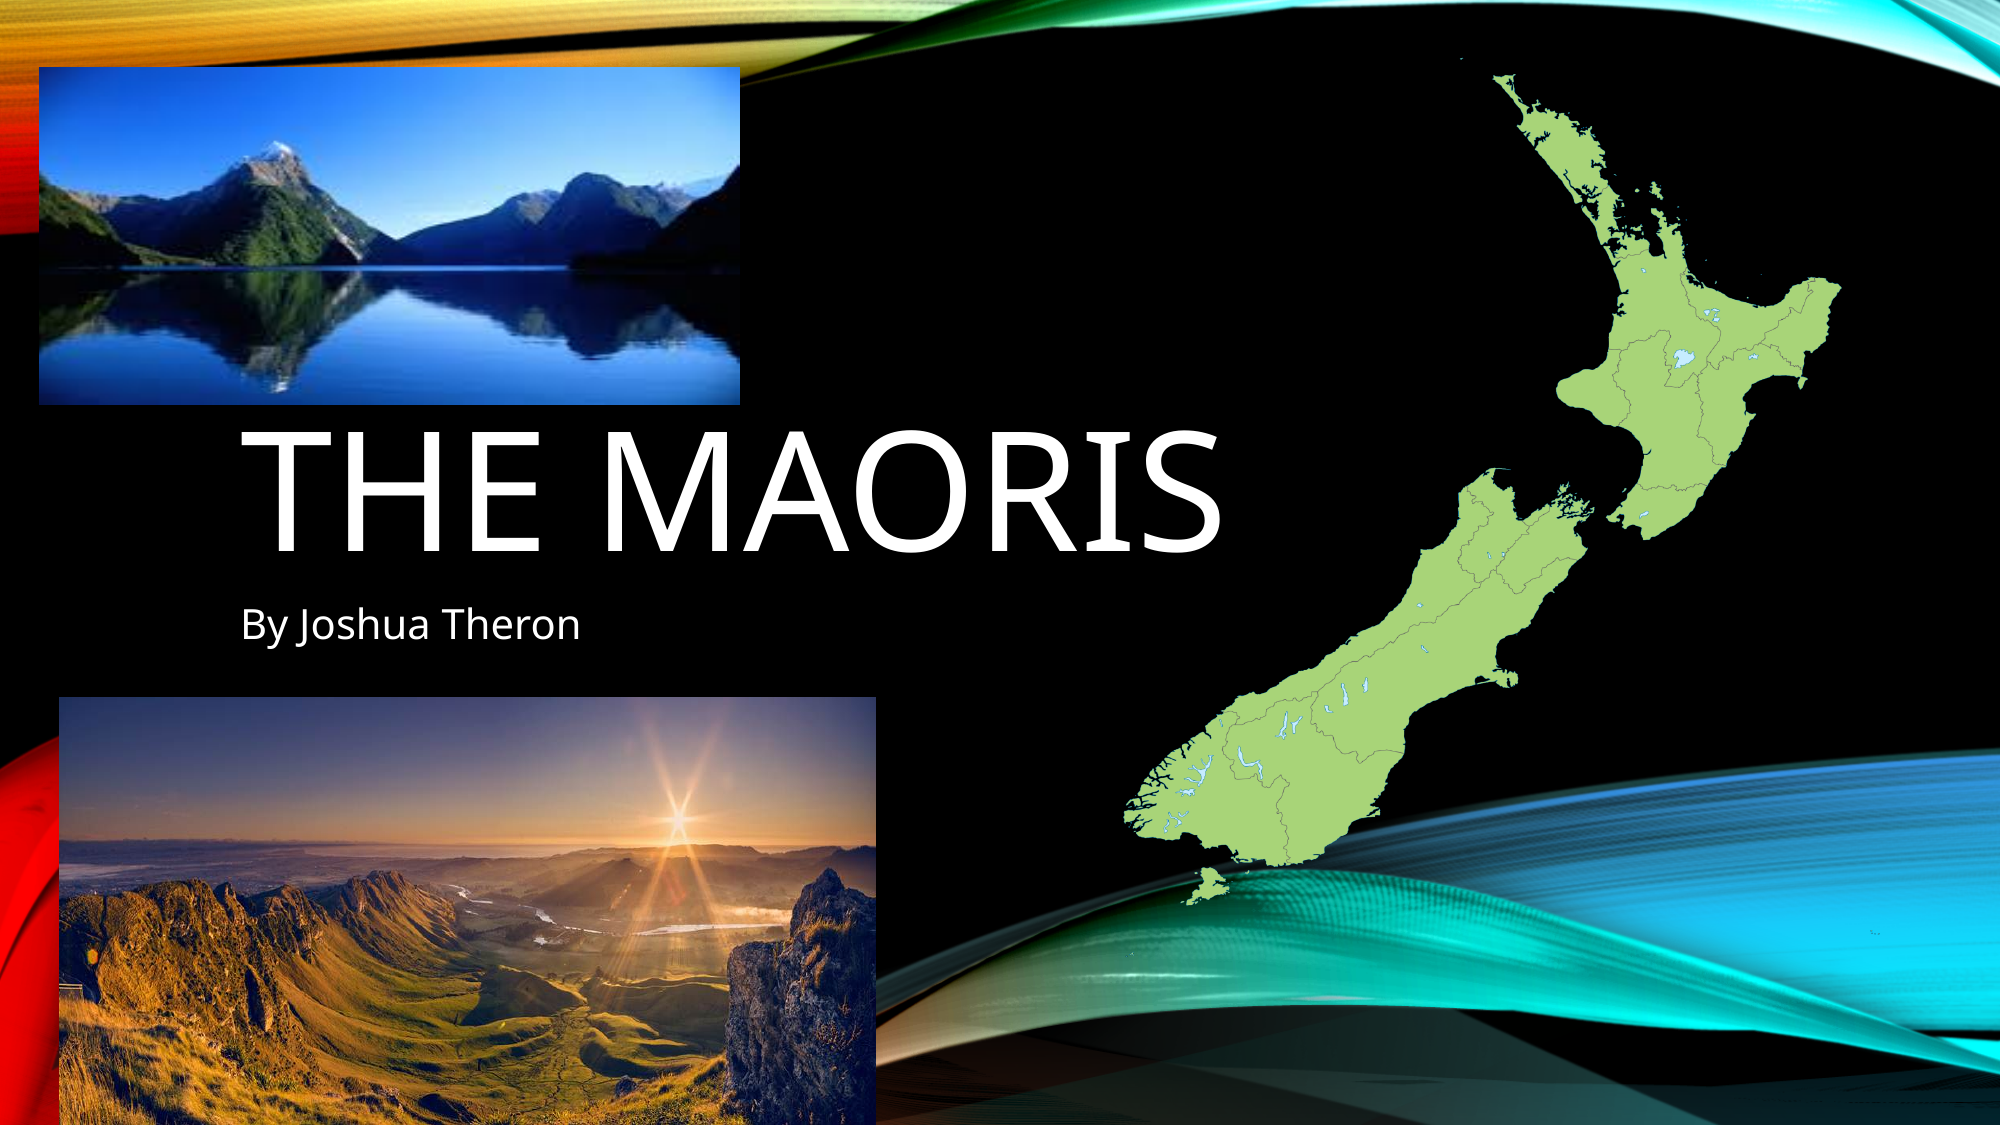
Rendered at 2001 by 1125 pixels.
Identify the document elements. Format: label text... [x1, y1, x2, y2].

subtitle By Joshua Theron [225, 595, 1084, 709]
picture [39, 67, 740, 405]
title THE MAORIS [225, 295, 1084, 595]
picture [59, 697, 876, 1125]
picture [1084, 48, 1891, 971]
